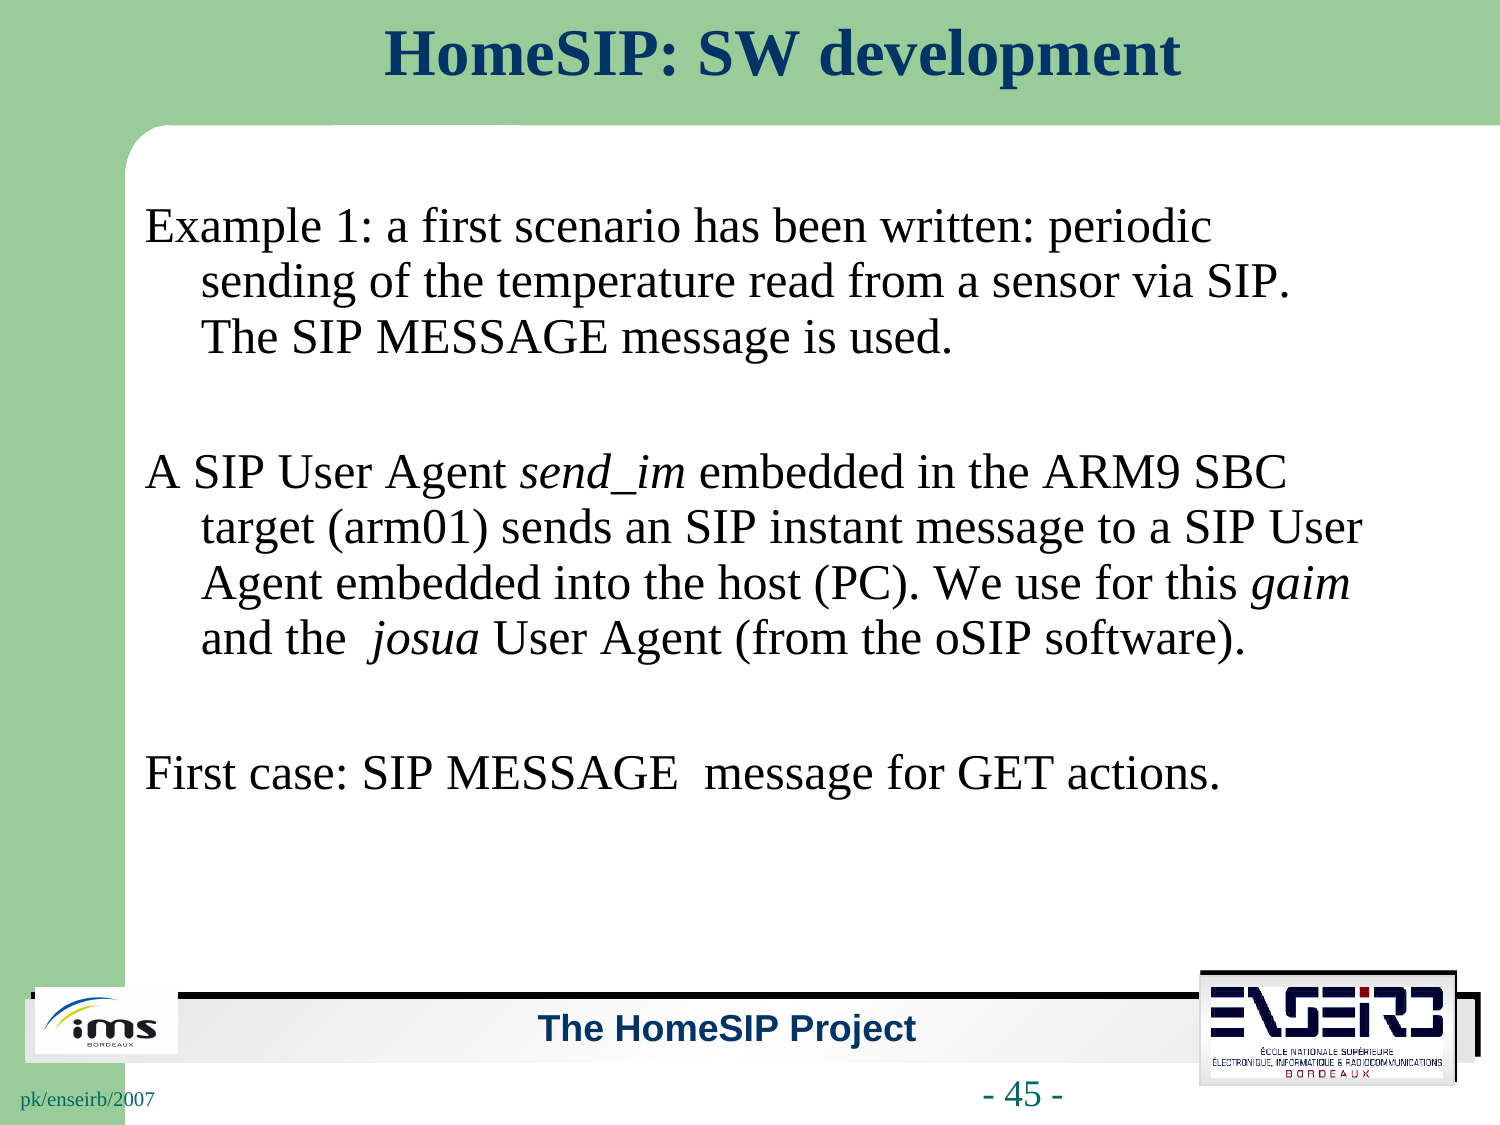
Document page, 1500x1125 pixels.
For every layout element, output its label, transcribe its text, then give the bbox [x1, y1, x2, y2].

text_box HomeSIP: SW development [246, 8, 1322, 99]
text_box Example 1: a first scenario has been written: periodic sending of the temperature read from a sensor via SIP. The SIP MESSAGE message is used. A SIP User Agent send_im embedded in the ARM9 SBC target (arm01) sends an SIP instant message to a SIP User Agent embedded into the host (PC). We use for this gaim and the josua User Agent (from the oSIP software). First case: SIP MESSAGE message for GET actions. [129, 190, 1392, 802]
picture [1211, 987, 1443, 1078]
picture [35, 987, 178, 1054]
